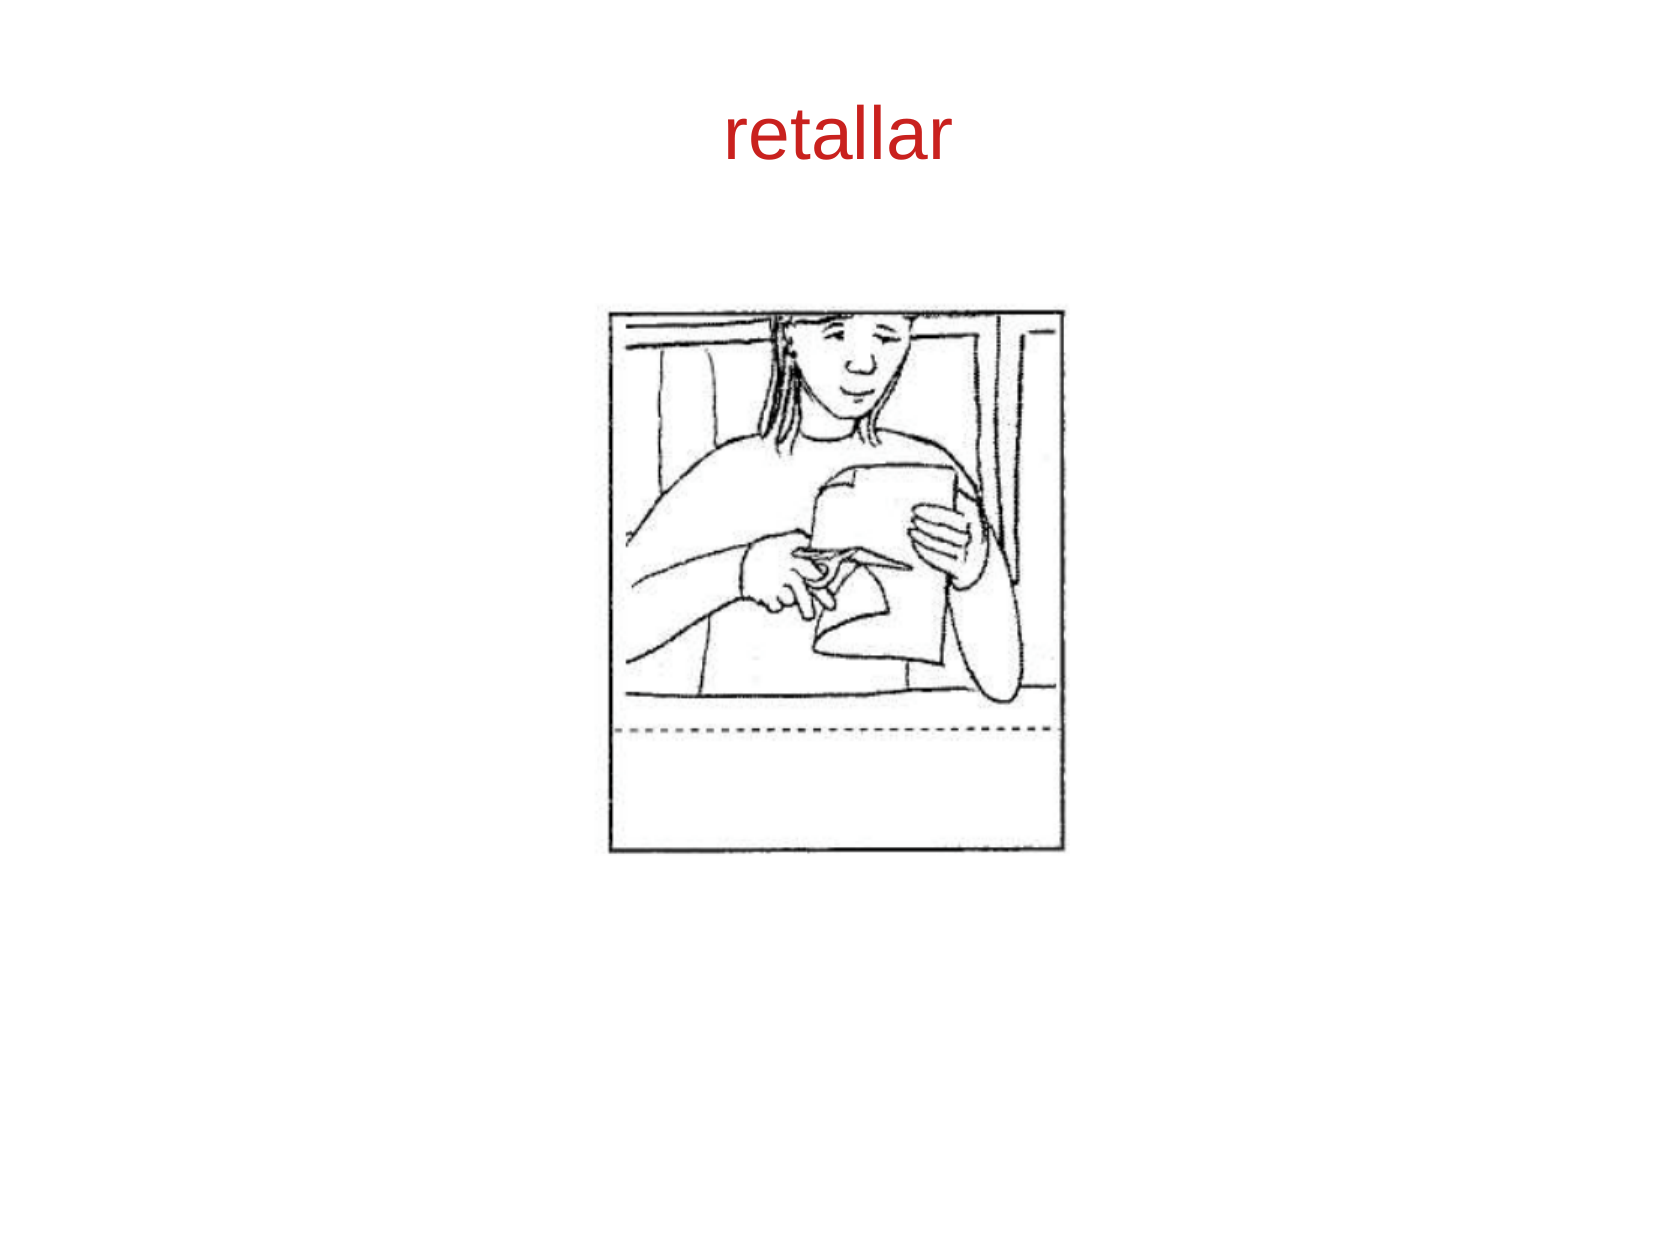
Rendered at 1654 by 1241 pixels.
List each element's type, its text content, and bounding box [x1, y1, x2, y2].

text_box retallar [389, 58, 1288, 201]
picture [581, 291, 1094, 873]
